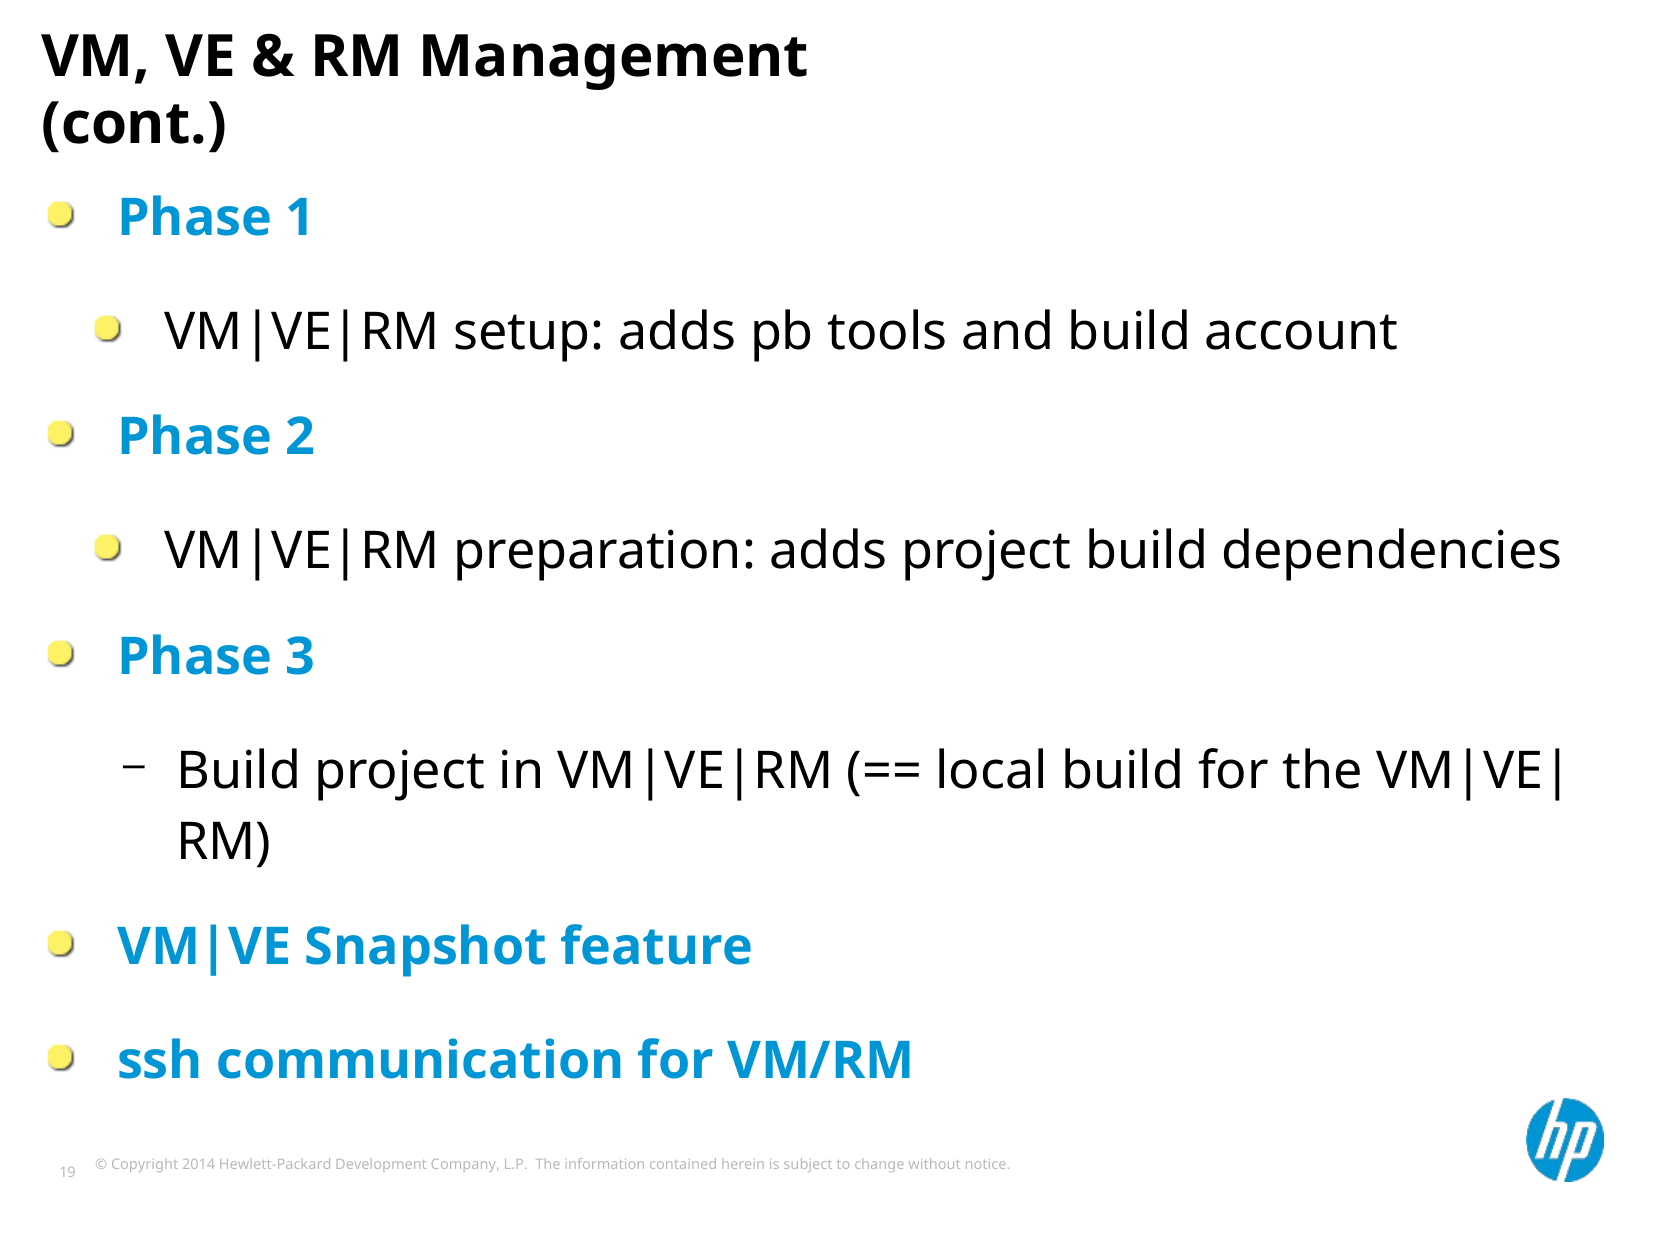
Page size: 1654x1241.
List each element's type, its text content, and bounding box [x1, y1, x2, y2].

picture [46, 1066, 77, 1074]
title VM, VE & RM Management (cont.) [41, 8, 955, 171]
list Phase 1 VM|VE|RM setup: adds pb tools and build account Phase 2 VM|VE|RM preparation: adds project build dependencies Phase 3 Build project in VM|VE|RM (== local build for the VM|VE|RM) VM|VE Snapshot feature ssh communication for VM/RM [34, 179, 1642, 1066]
picture [1573, 1148, 1604, 1182]
picture [1526, 1098, 1568, 1159]
picture [1526, 1122, 1597, 1182]
picture [1568, 1098, 1604, 1132]
